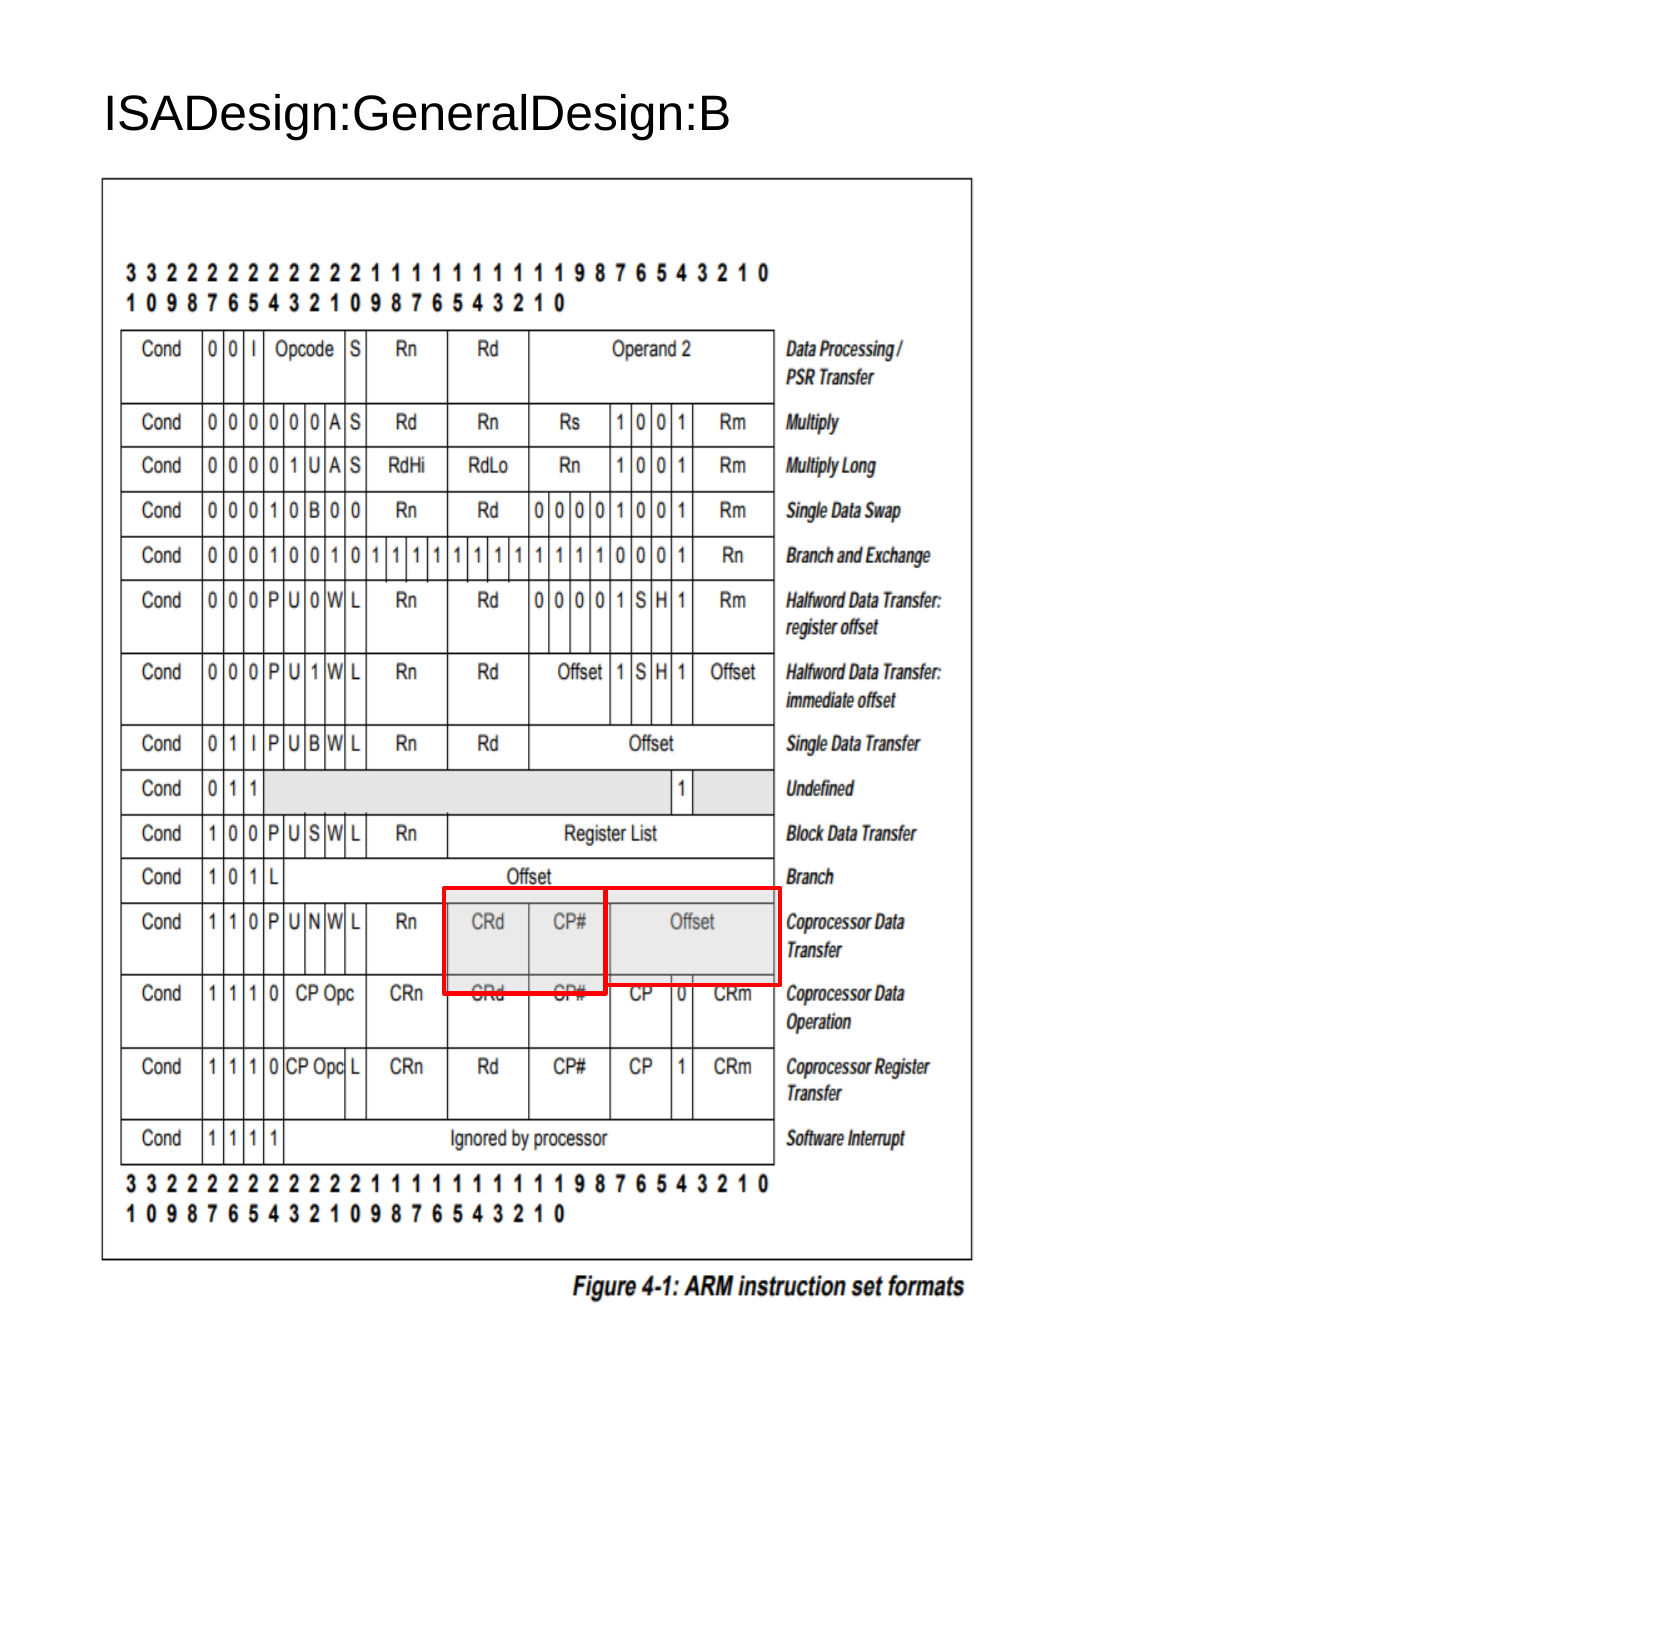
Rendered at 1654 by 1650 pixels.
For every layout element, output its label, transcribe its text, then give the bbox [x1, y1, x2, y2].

text_box [443, 887, 781, 994]
picture [88, 165, 1006, 1309]
text_box ISADesign:GeneralDesign:B [88, 78, 1076, 166]
